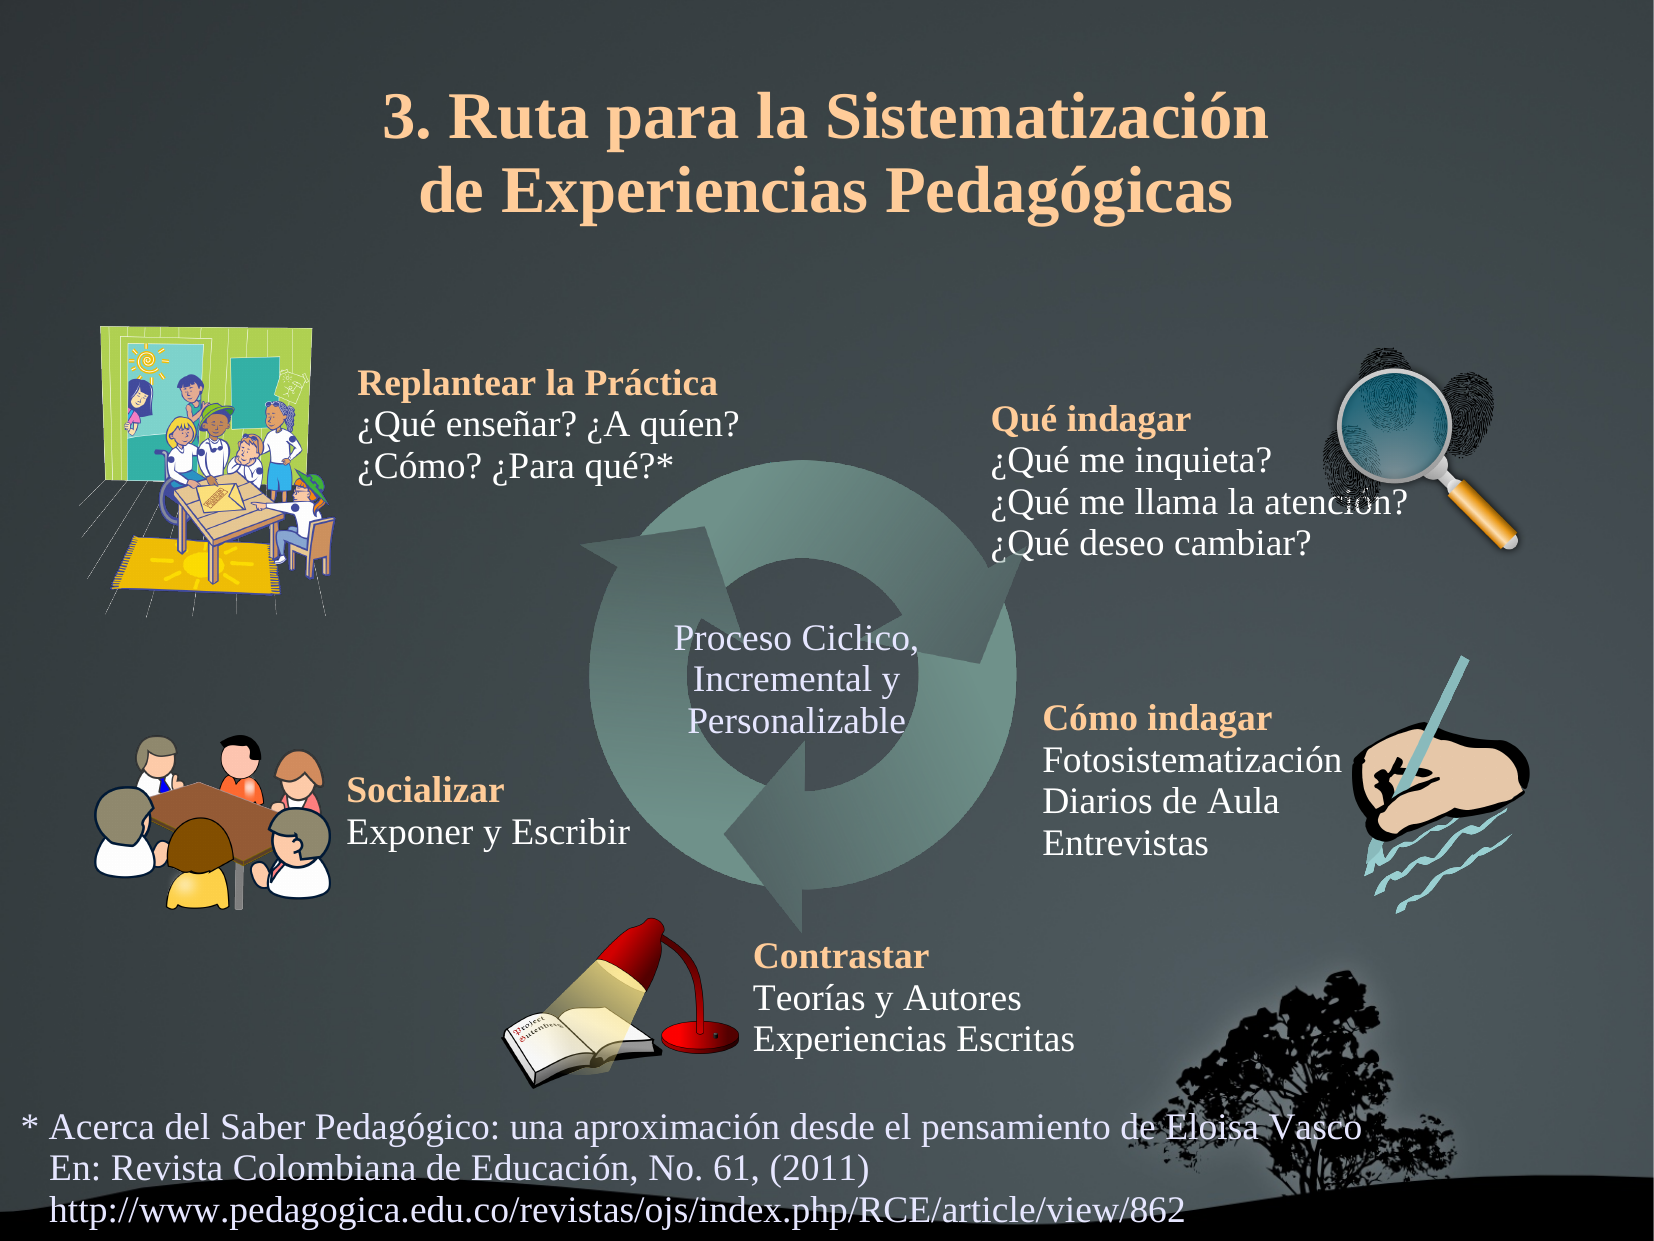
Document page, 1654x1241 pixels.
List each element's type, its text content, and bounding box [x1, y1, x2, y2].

text_box Replantear la Práctica ¿Qué enseñar? ¿A quíen? ¿Cómo? ¿Para qué?* [349, 354, 756, 494]
text_box Cómo indagar Fotosistematización Diarios de Aula Entrevistas [1027, 689, 1352, 871]
text_box * Acerca del Saber Pedagógico: una aproximación desde el pensamiento de Eloisa Vasco En: Revista Colombiana de Educación, No. 61, (2011) http://www.pedagogica.edu.co/revistas/ojs/index.php/RCE/article/view/862 [5, 1098, 1380, 1238]
title 3. Ruta para la Sistematización de Experiencias Pedagógicas [82, 49, 1571, 257]
picture [0, 0, 1654, 1241]
text_box Contrastar Teorías y Autores Experiencias Escritas [739, 927, 1091, 1068]
text_box Qué indagar ¿Qué me inquieta? ¿Qué me llama la atención? ¿Qué deseo cambiar? [975, 390, 1311, 572]
text_box Proceso Ciclico, Incremental y Personalizable [658, 609, 935, 749]
text_box Socializar Exponer y Escribir [331, 761, 579, 869]
